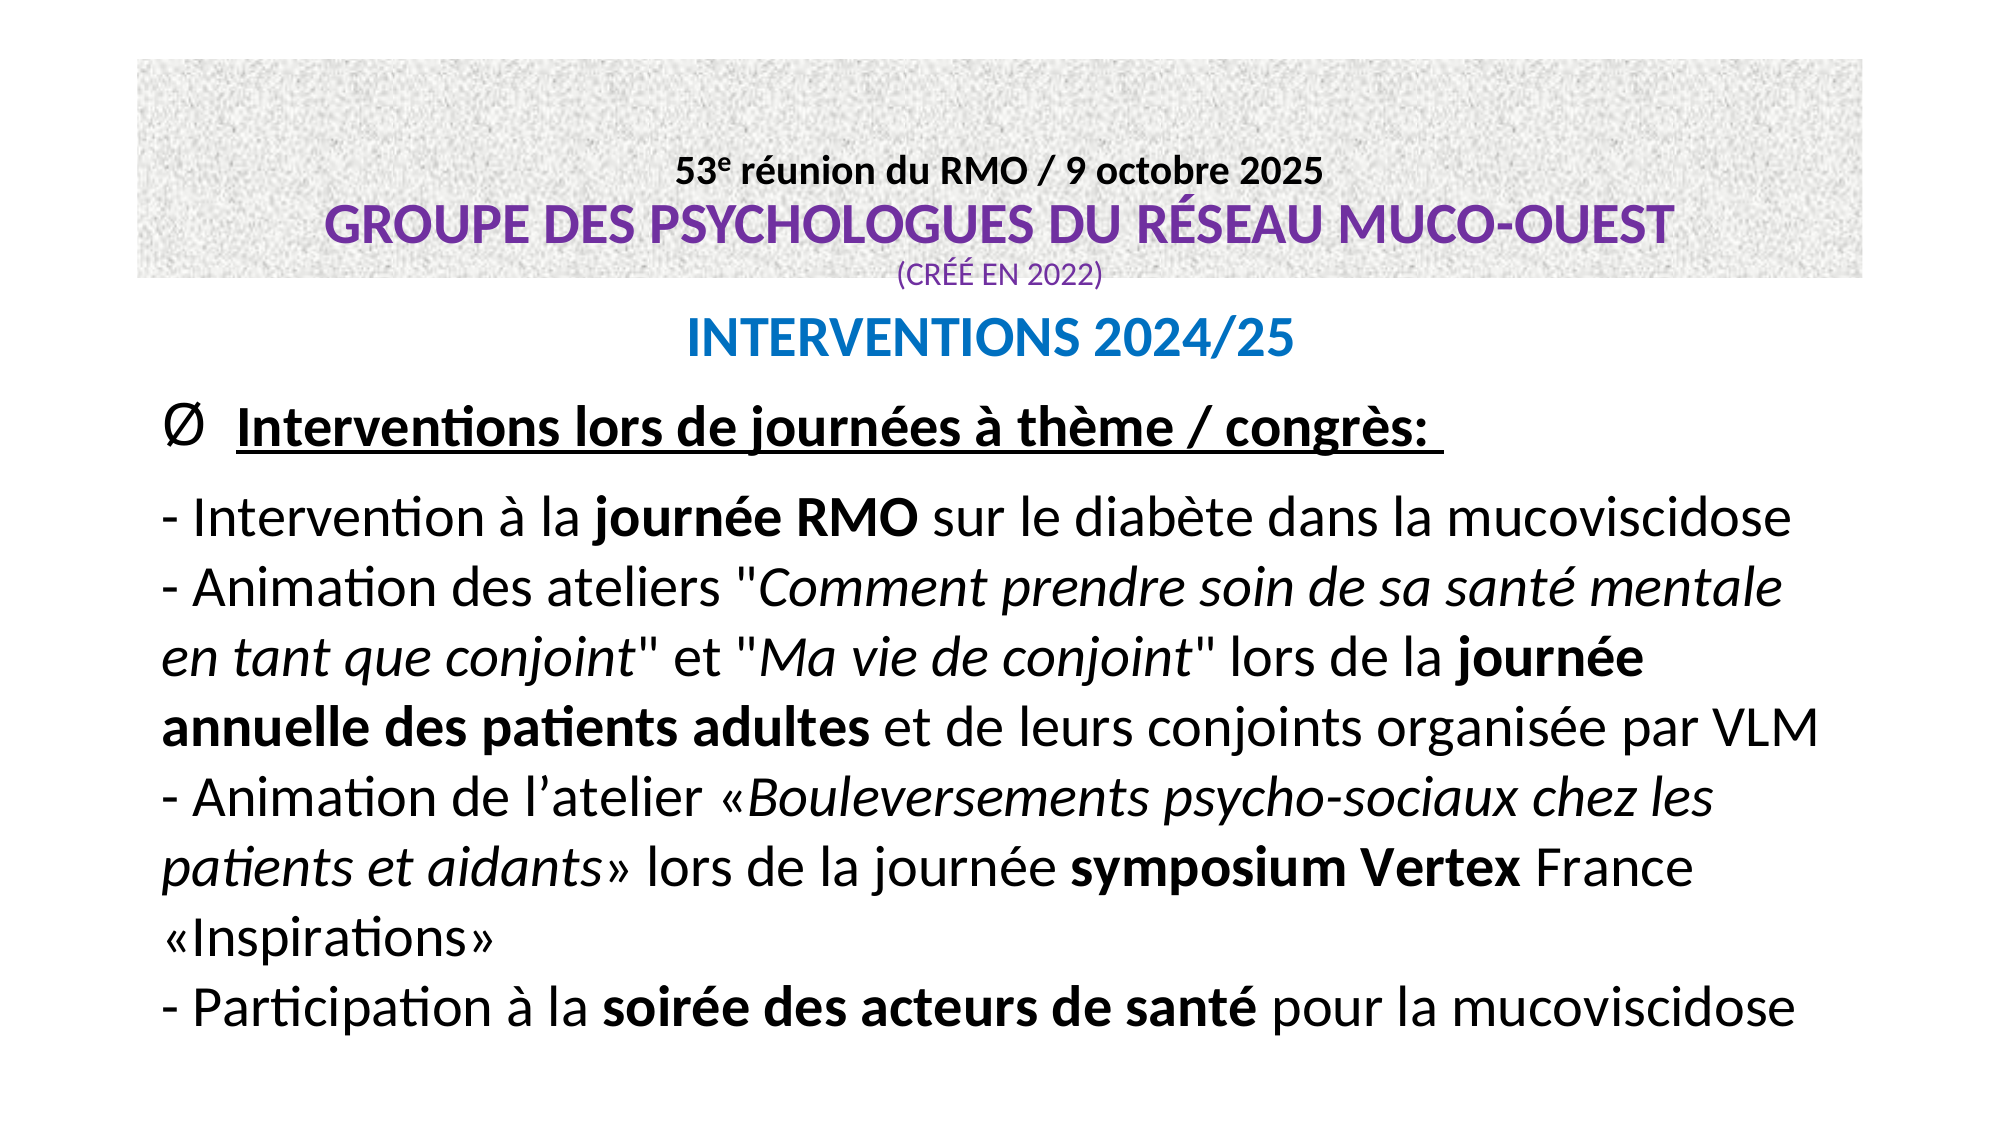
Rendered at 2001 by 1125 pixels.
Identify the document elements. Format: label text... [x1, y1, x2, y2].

title 53e réunion du RMO / 9 octobre 2025 Groupe des psychologues du Réseau Muco-Ouest (créé en 2022) [137, 59, 1863, 278]
text_box Interventions 2024/25 Interventions lors de journées à thème / congrès: - Intervention à la journée RMO sur le diabète dans la mucoviscidose - Animation des ateliers "Comment prendre soin de sa santé mentale en tant que conjoint" et "Ma vie de conjoint" lors de la journée annuelle des patients adultes et de leurs conjoints organisée par VLM - Animation de l’atelier «Bouleversements psycho-sociaux chez les patients et aidants» lors de la journée symposium Vertex France «Inspirations» - Participation à la soirée des acteurs de santé pour la mucoviscidose [146, 291, 1859, 1125]
